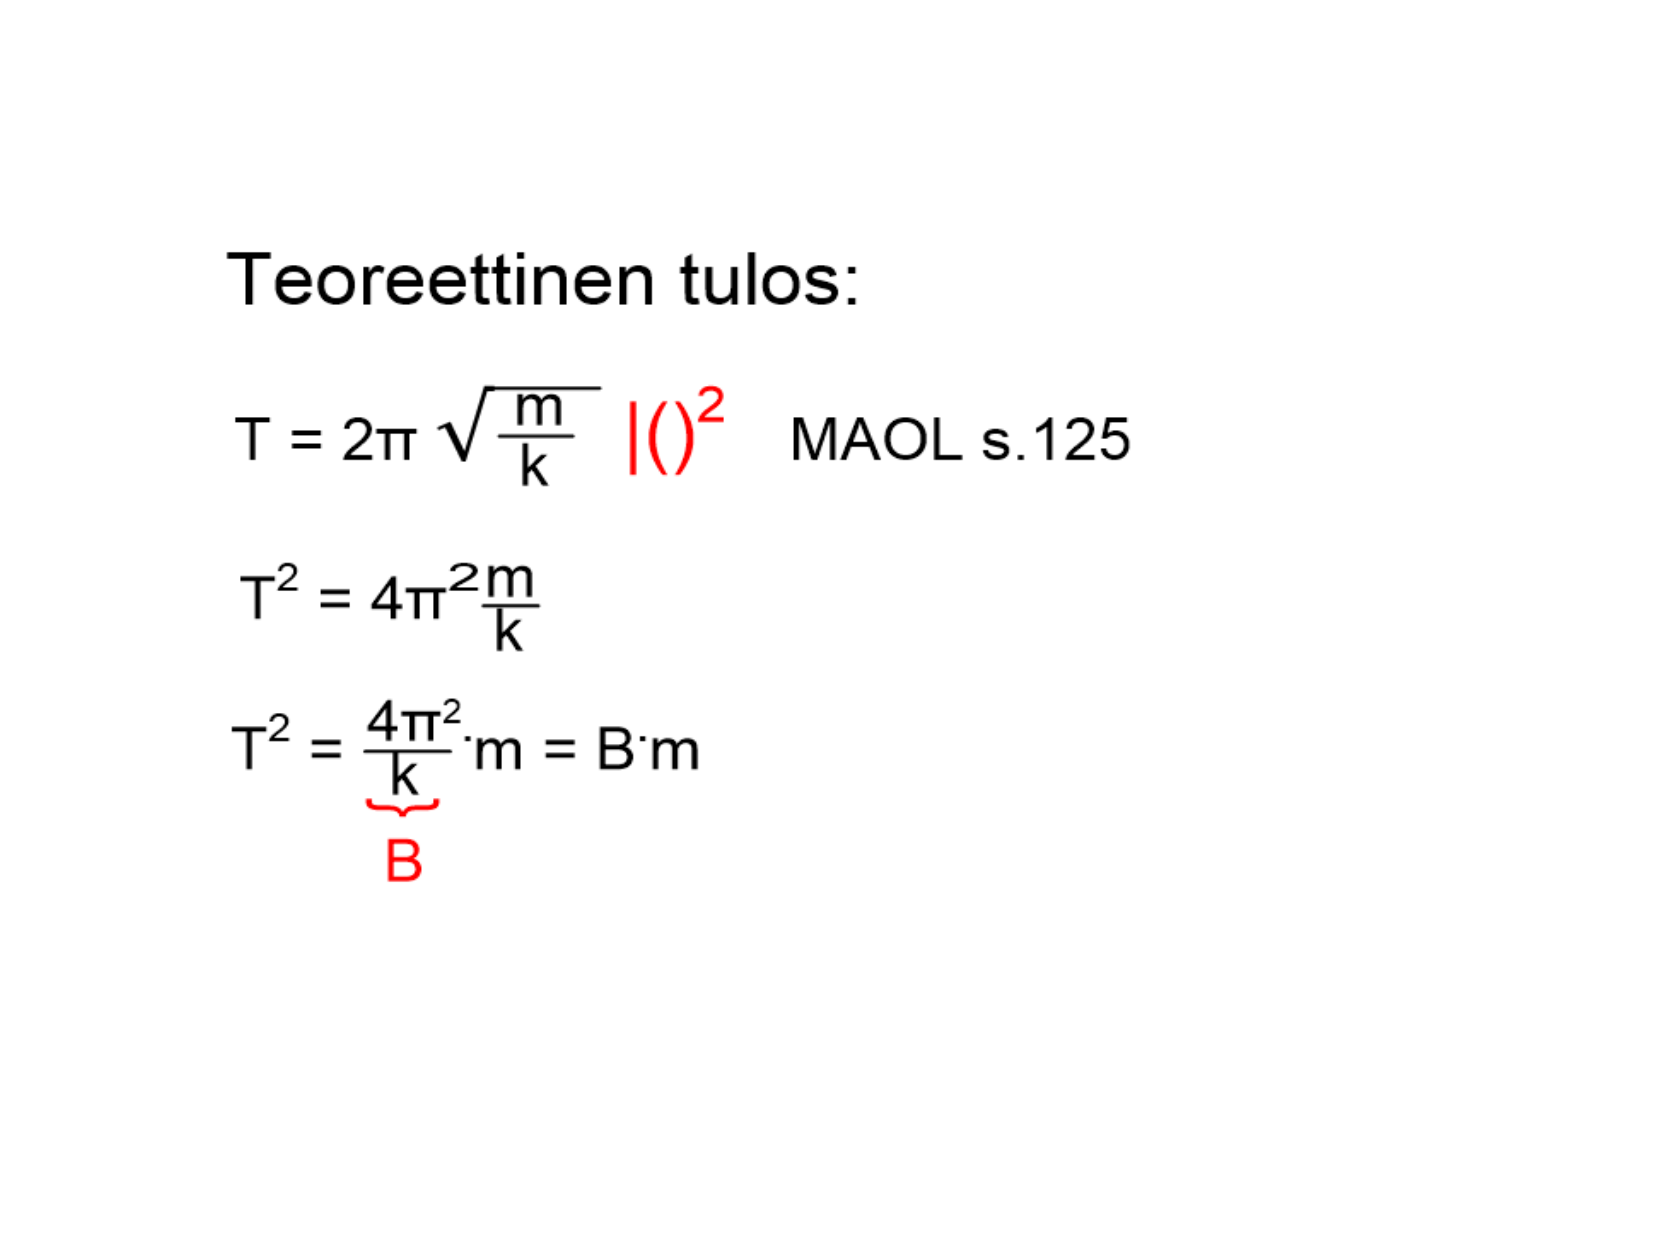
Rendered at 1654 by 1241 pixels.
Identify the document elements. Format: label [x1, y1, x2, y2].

picture [177, 200, 1202, 934]
